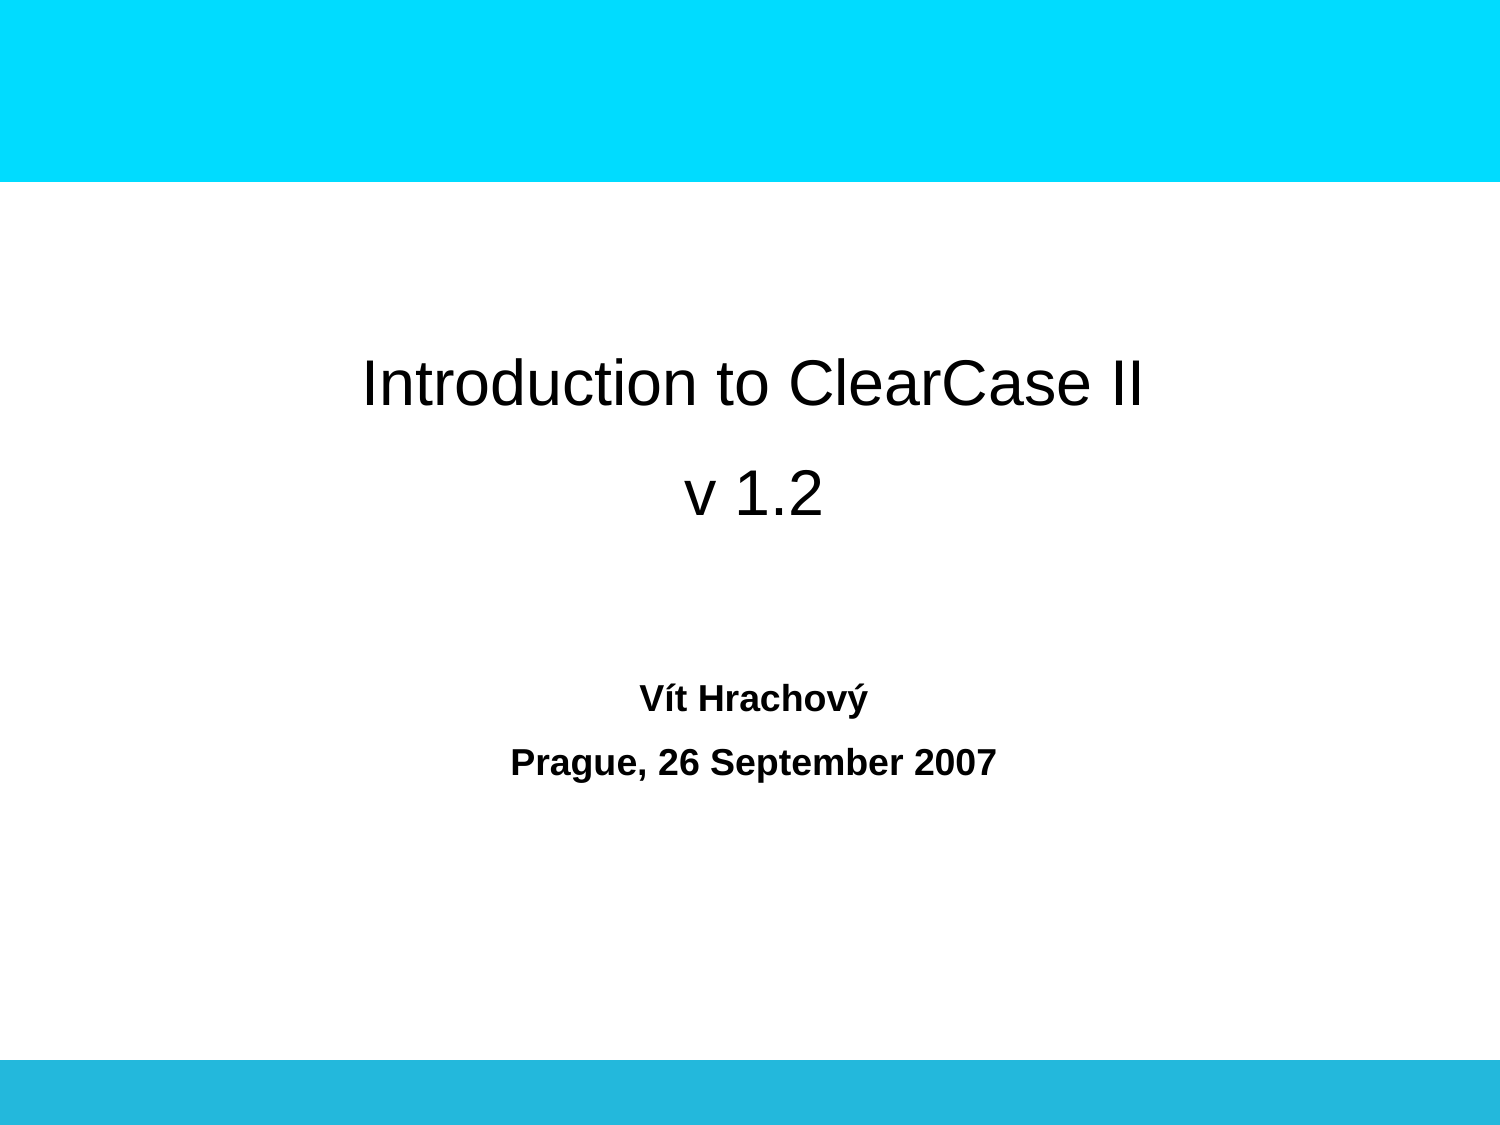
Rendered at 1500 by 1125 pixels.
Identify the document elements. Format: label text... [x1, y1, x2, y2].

picture [0, 182, 1500, 1060]
list Introduction to ClearCase II v 1.2 Vít Hrachový Prague, 26 September 2007 [74, 241, 1434, 1000]
